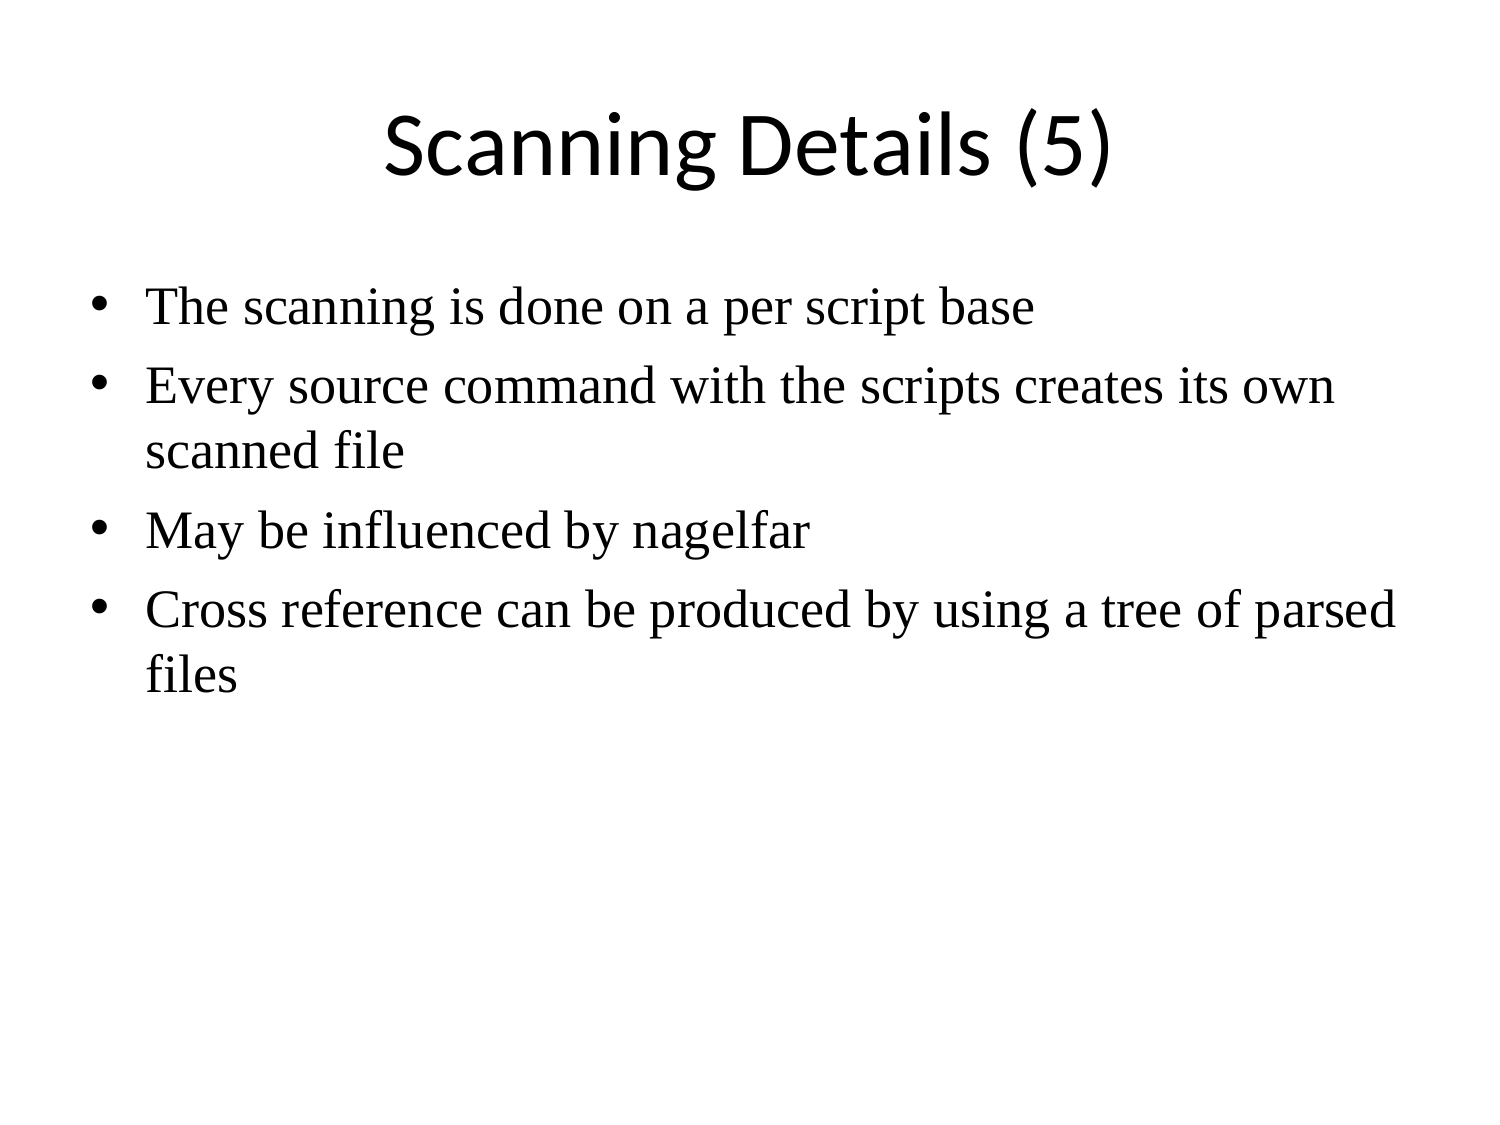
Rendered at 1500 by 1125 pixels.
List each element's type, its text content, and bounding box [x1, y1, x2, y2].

text_box Scanning Details (5)‏ [75, 45, 1426, 233]
text_box The scanning is done on a per script base Every source command with the scripts creates its own scanned file May be influenced by nagelfar Cross reference can be produced by using a tree of parsed files [75, 262, 1426, 1005]
